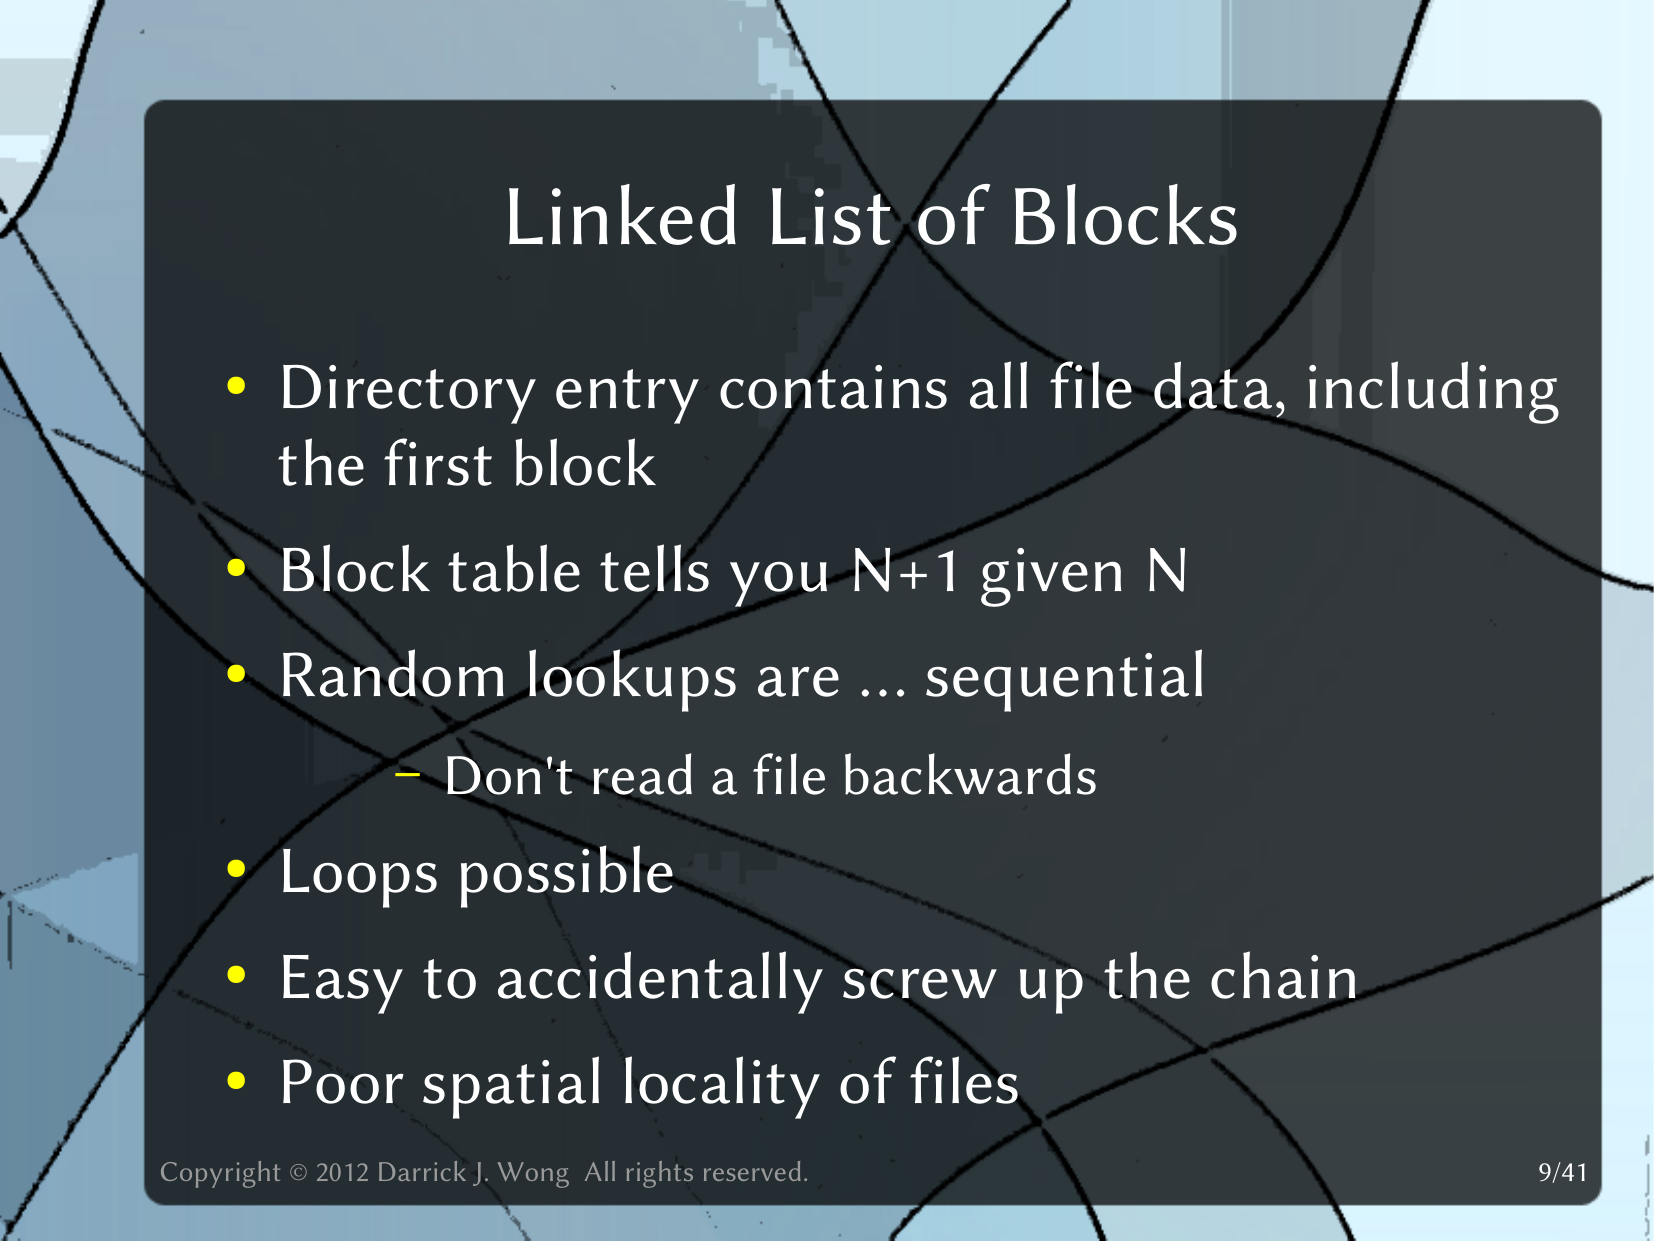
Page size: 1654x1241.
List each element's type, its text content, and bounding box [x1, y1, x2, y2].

picture [0, 0, 1654, 1241]
list Directory entry contains all file data, including the first block Block table tells you N+1 given N Random lookups are … sequential Don't read a file backwards Loops possible Easy to accidentally screw up the chain Poor spatial locality of files [206, 349, 1571, 1121]
title Linked List of Blocks [159, 108, 1583, 325]
